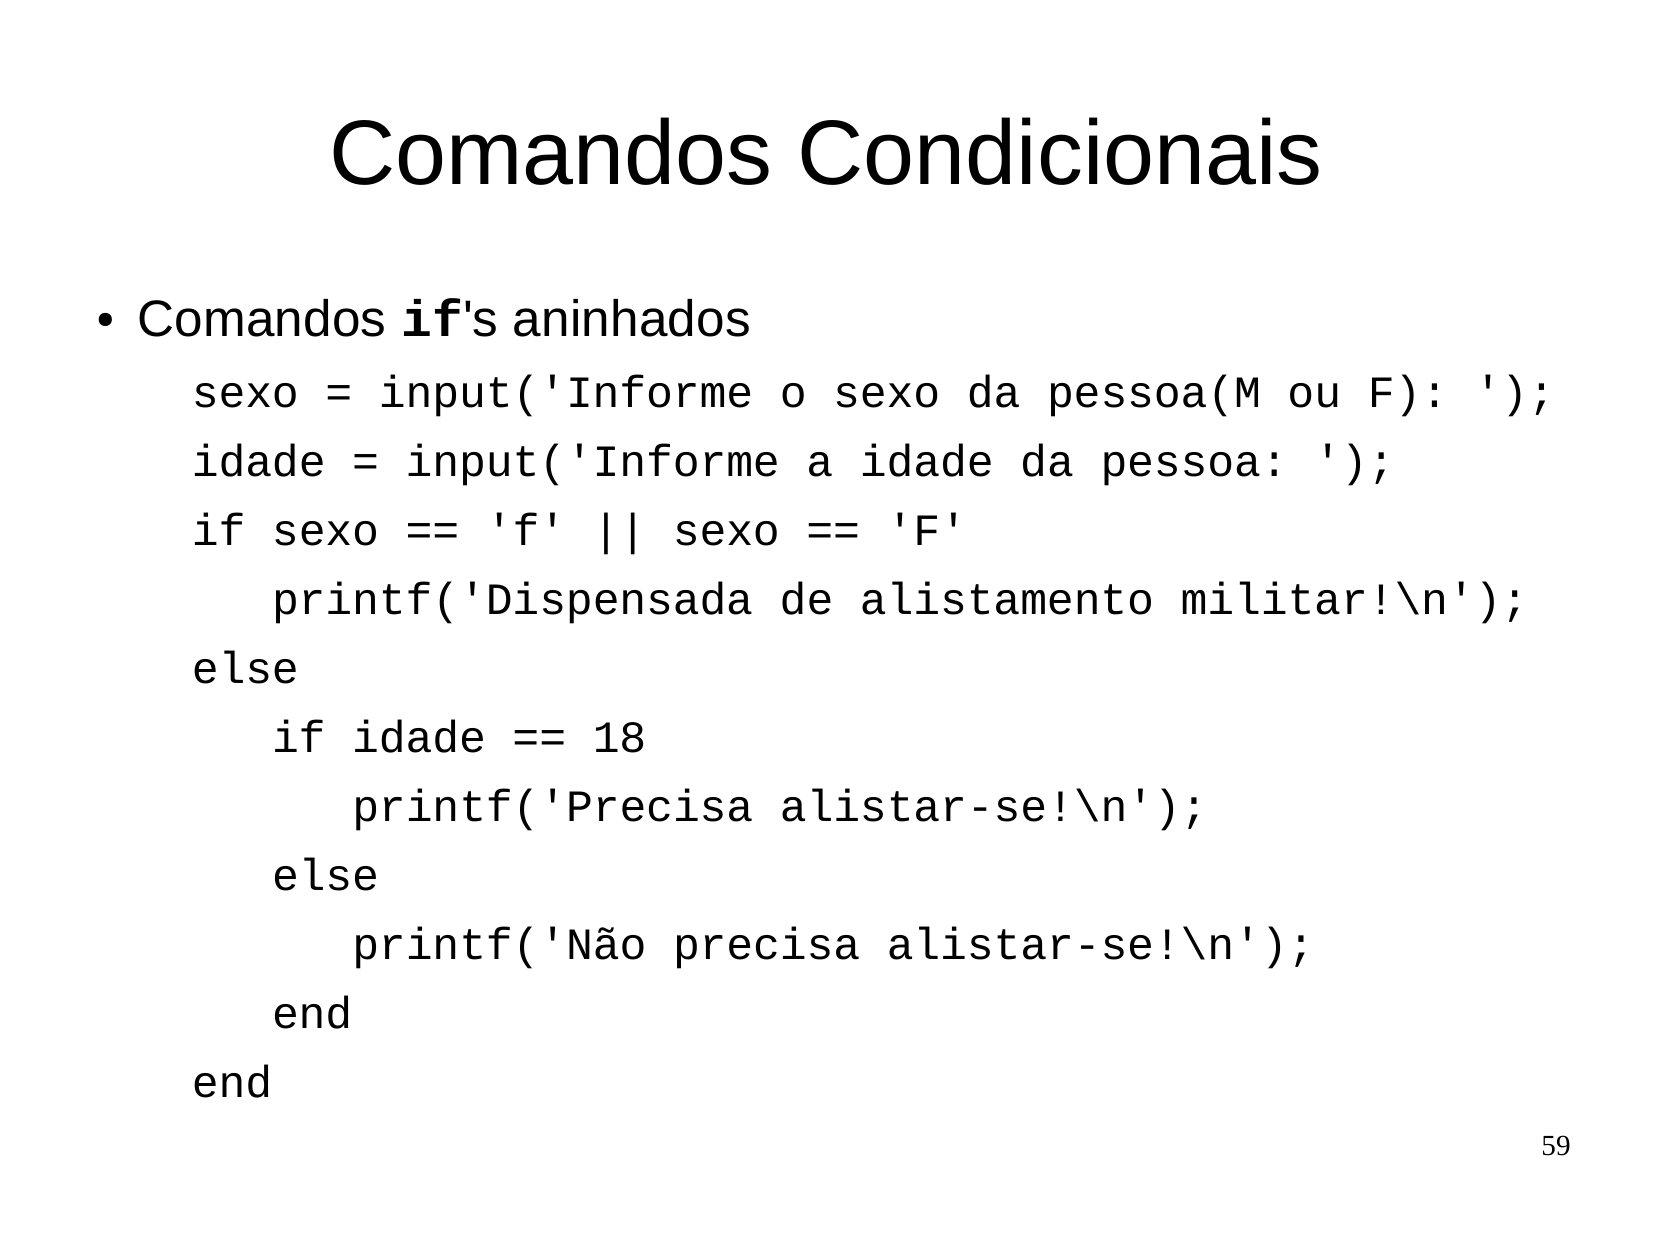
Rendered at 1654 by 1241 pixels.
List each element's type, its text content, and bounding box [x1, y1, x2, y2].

list Comandos if's aninhados sexo = input('Informe o sexo da pessoa(M ou F): '); idade = input('Informe a idade da pessoa: '); if sexo == 'f' || sexo == 'F' printf('Dispensada de alistamento militar!\n'); else if idade == 18 printf('Precisa alistar-se!\n'); else printf('Não precisa alistar-se!\n'); end end [82, 290, 1571, 1123]
title Comandos Condicionais [82, 49, 1571, 257]
